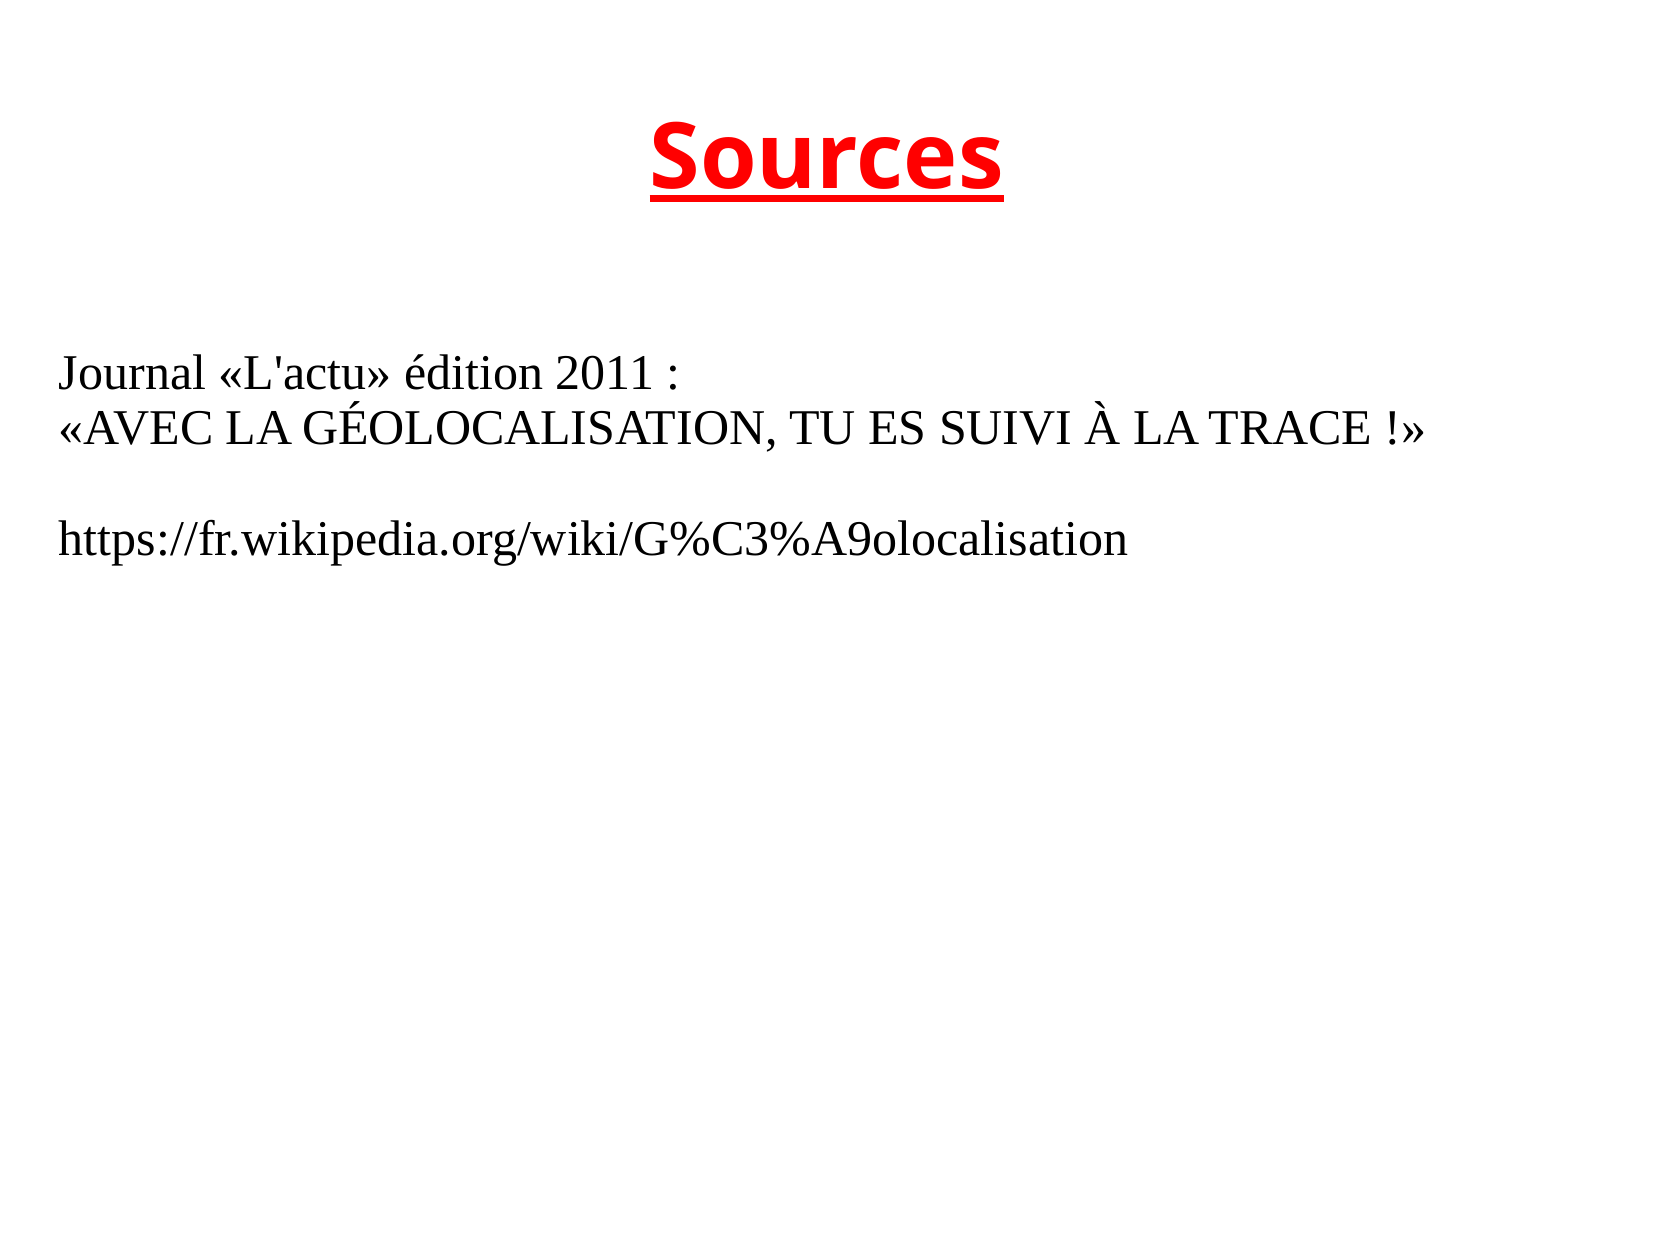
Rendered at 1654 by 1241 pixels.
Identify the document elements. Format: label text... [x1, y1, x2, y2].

title Sources [82, 42, 1571, 264]
subtitle Journal «L'actu» édition 2011 : «AVEC LA GÉOLOCALISATION, TU ES SUIVI À LA TRACE !» https://fr.wikipedia.org/wiki/G%C3%A9olocalisation [59, 344, 1607, 1205]
